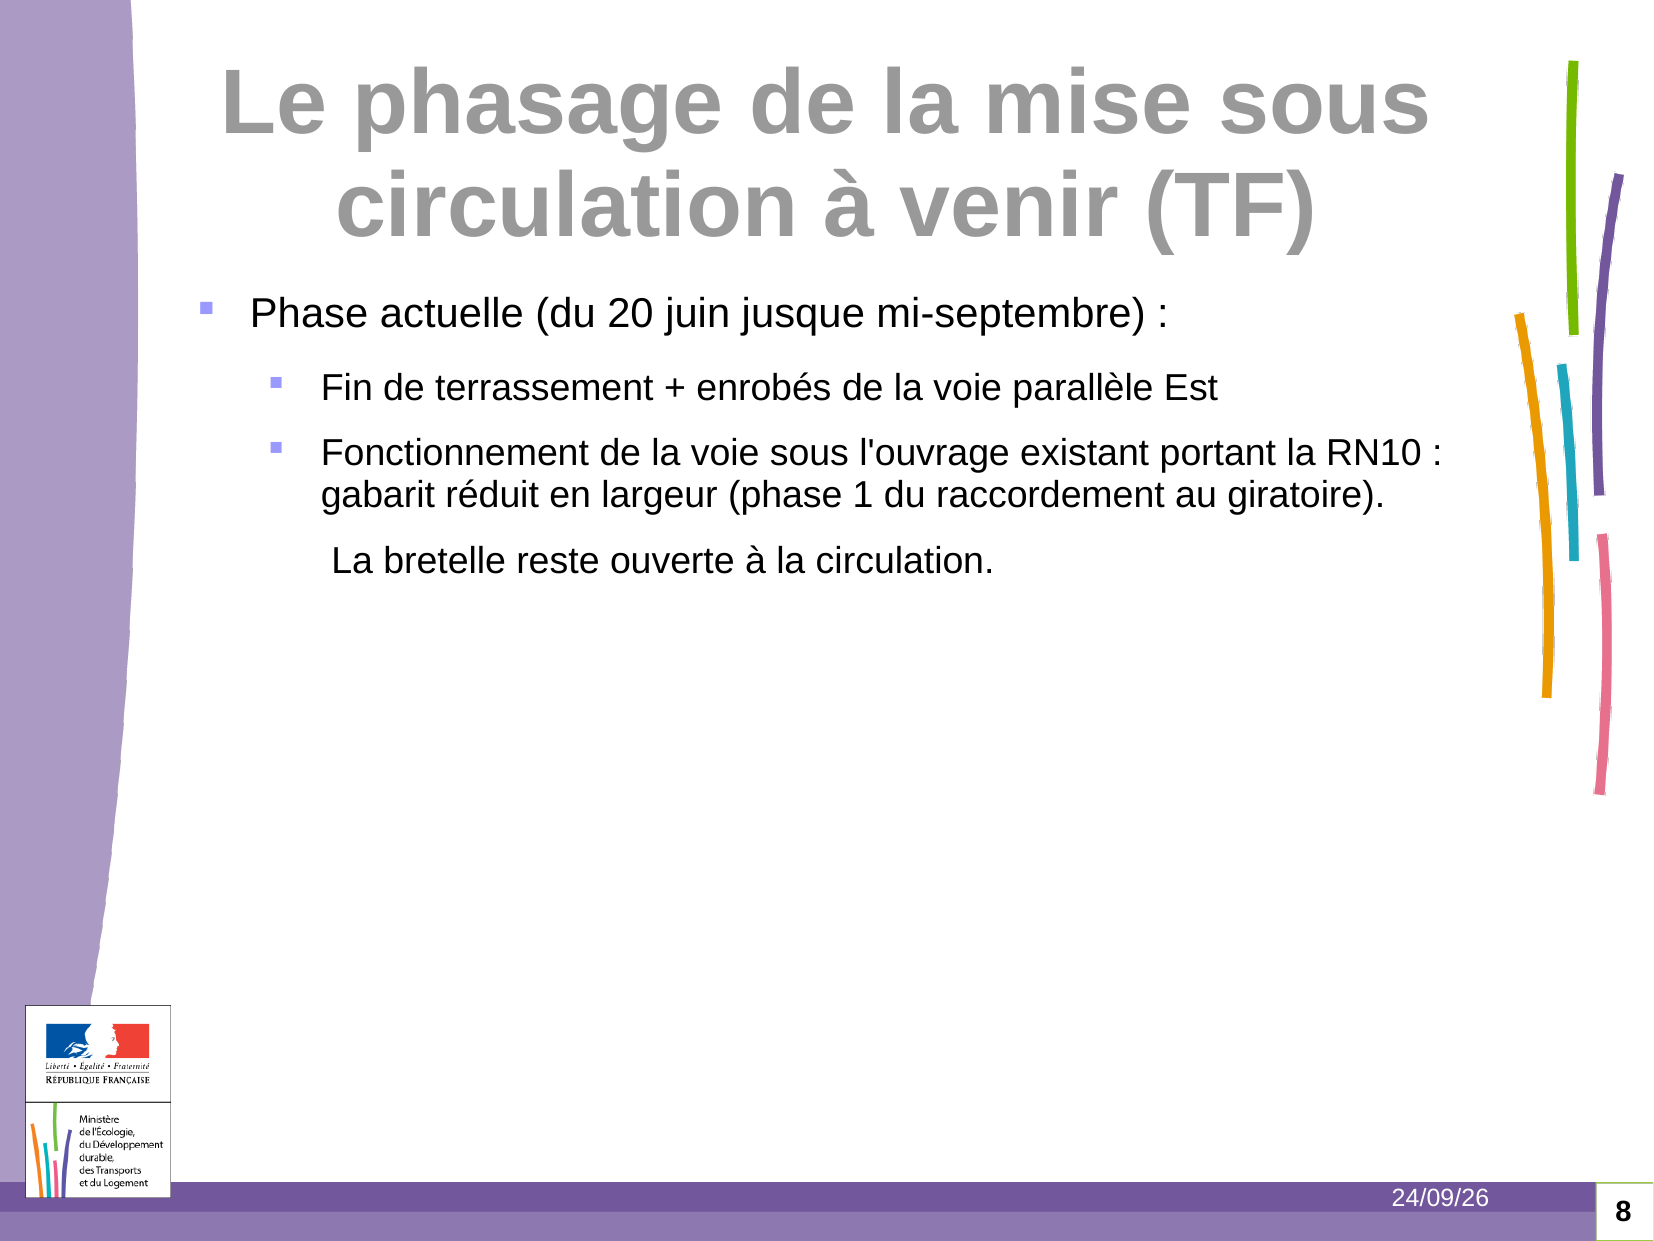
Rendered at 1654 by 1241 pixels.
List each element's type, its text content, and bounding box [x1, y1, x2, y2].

list Phase actuelle (du 20 juin jusque mi-septembre) : Fin de terrassement + enrobés de la voie parallèle Est Fonctionnement de la voie sous l'ouvrage existant portant la RN10 : gabarit réduit en largeur (phase 1 du raccordement au giratoire). La bretelle reste ouverte à la circulation. [179, 290, 1509, 1094]
picture [0, 0, 1654, 1241]
title Le phasage de la mise sous circulation à venir (TF) [82, 50, 1571, 256]
